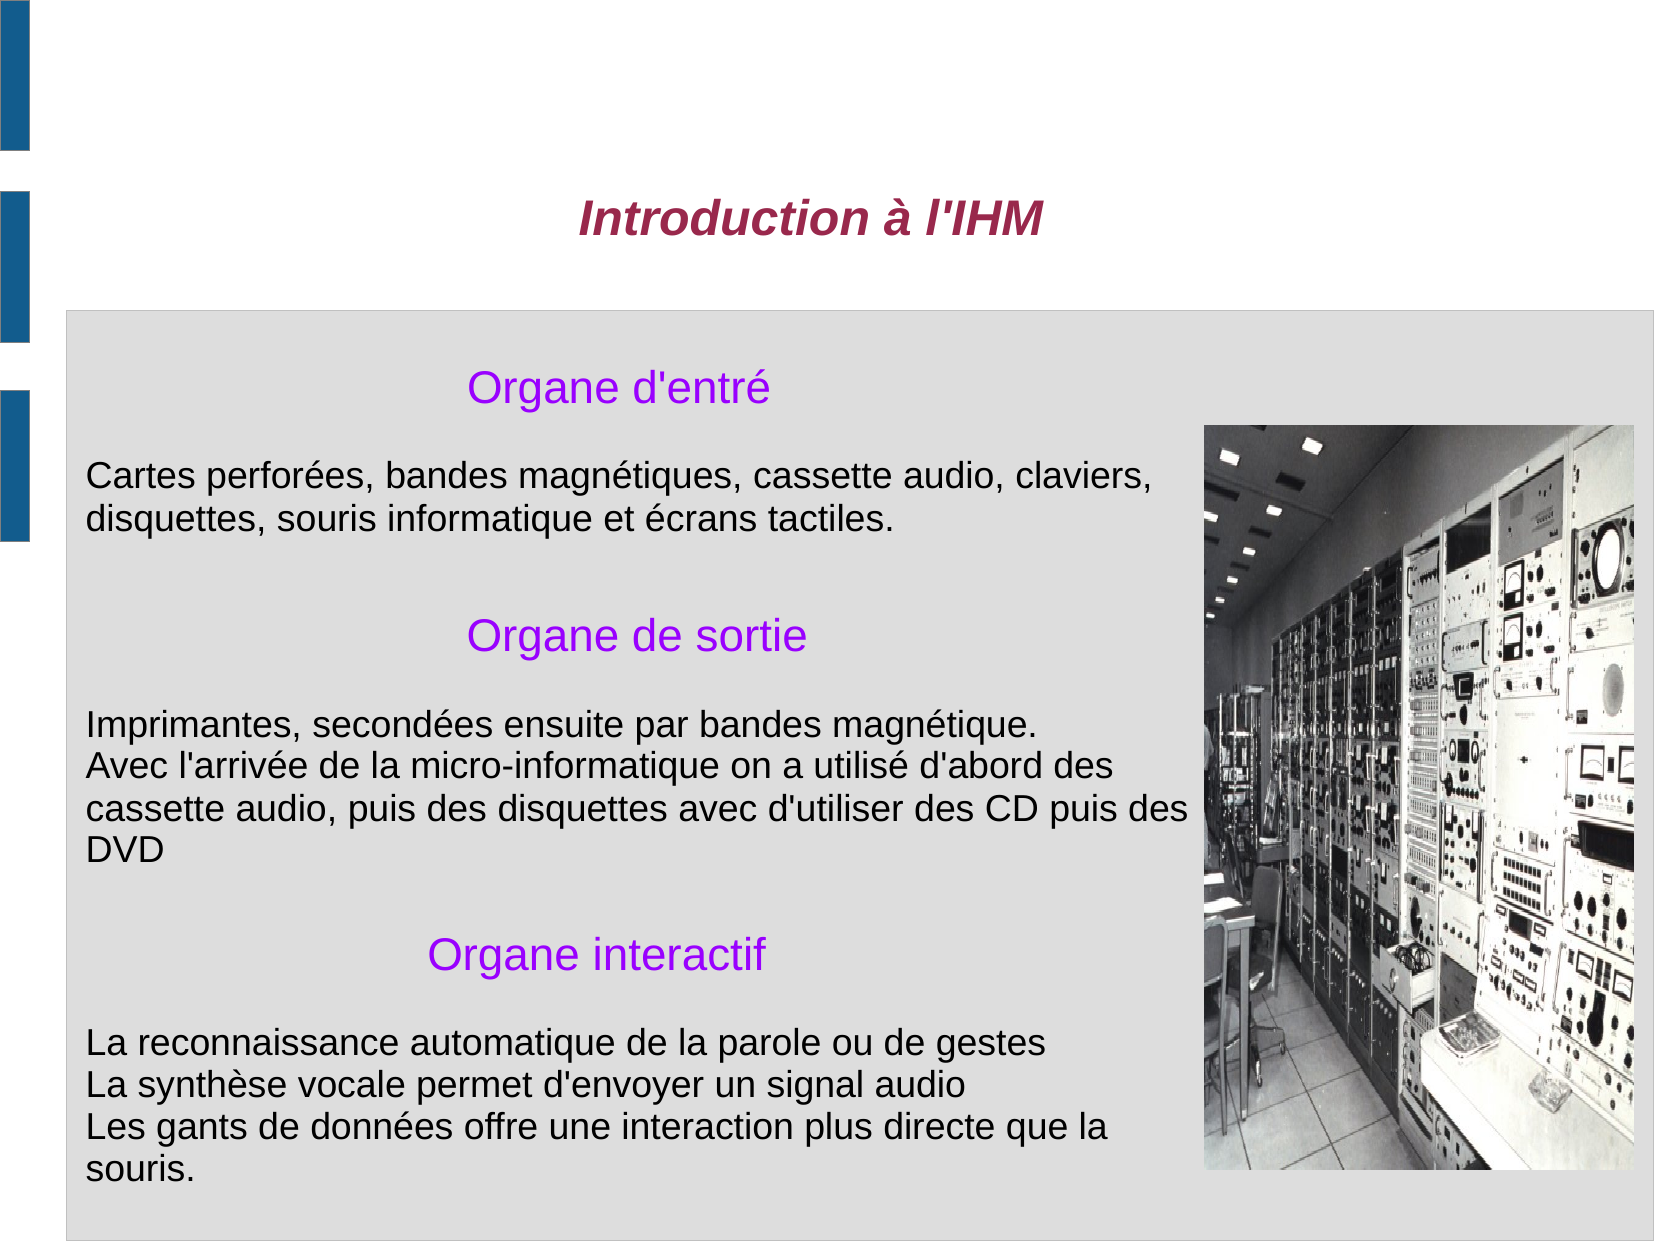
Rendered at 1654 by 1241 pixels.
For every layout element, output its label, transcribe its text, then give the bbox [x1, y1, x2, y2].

title Introduction à l'IHM [88, 114, 1534, 322]
picture [1204, 425, 1634, 1170]
text_box Organe de sortie Imprimantes, secondées ensuite par bandes magnétique. Avec l'arrivée de la micro-informatique on a utilisé d'abord des cassette audio, puis des disquettes avec d'utiliser des CD puis des DVD [70, 602, 1204, 879]
text_box Organe d'entré Cartes perforées, bandes magnétiques, cassette audio, claviers, disquettes, souris informatique et écrans tactiles. [70, 354, 1205, 547]
text_box Organe interactif La reconnaissance automatique de la parole ou de gestes La synthèse vocale permet d'envoyer un signal audio Les gants de données offre une interaction plus directe que la souris. [70, 921, 1205, 1198]
